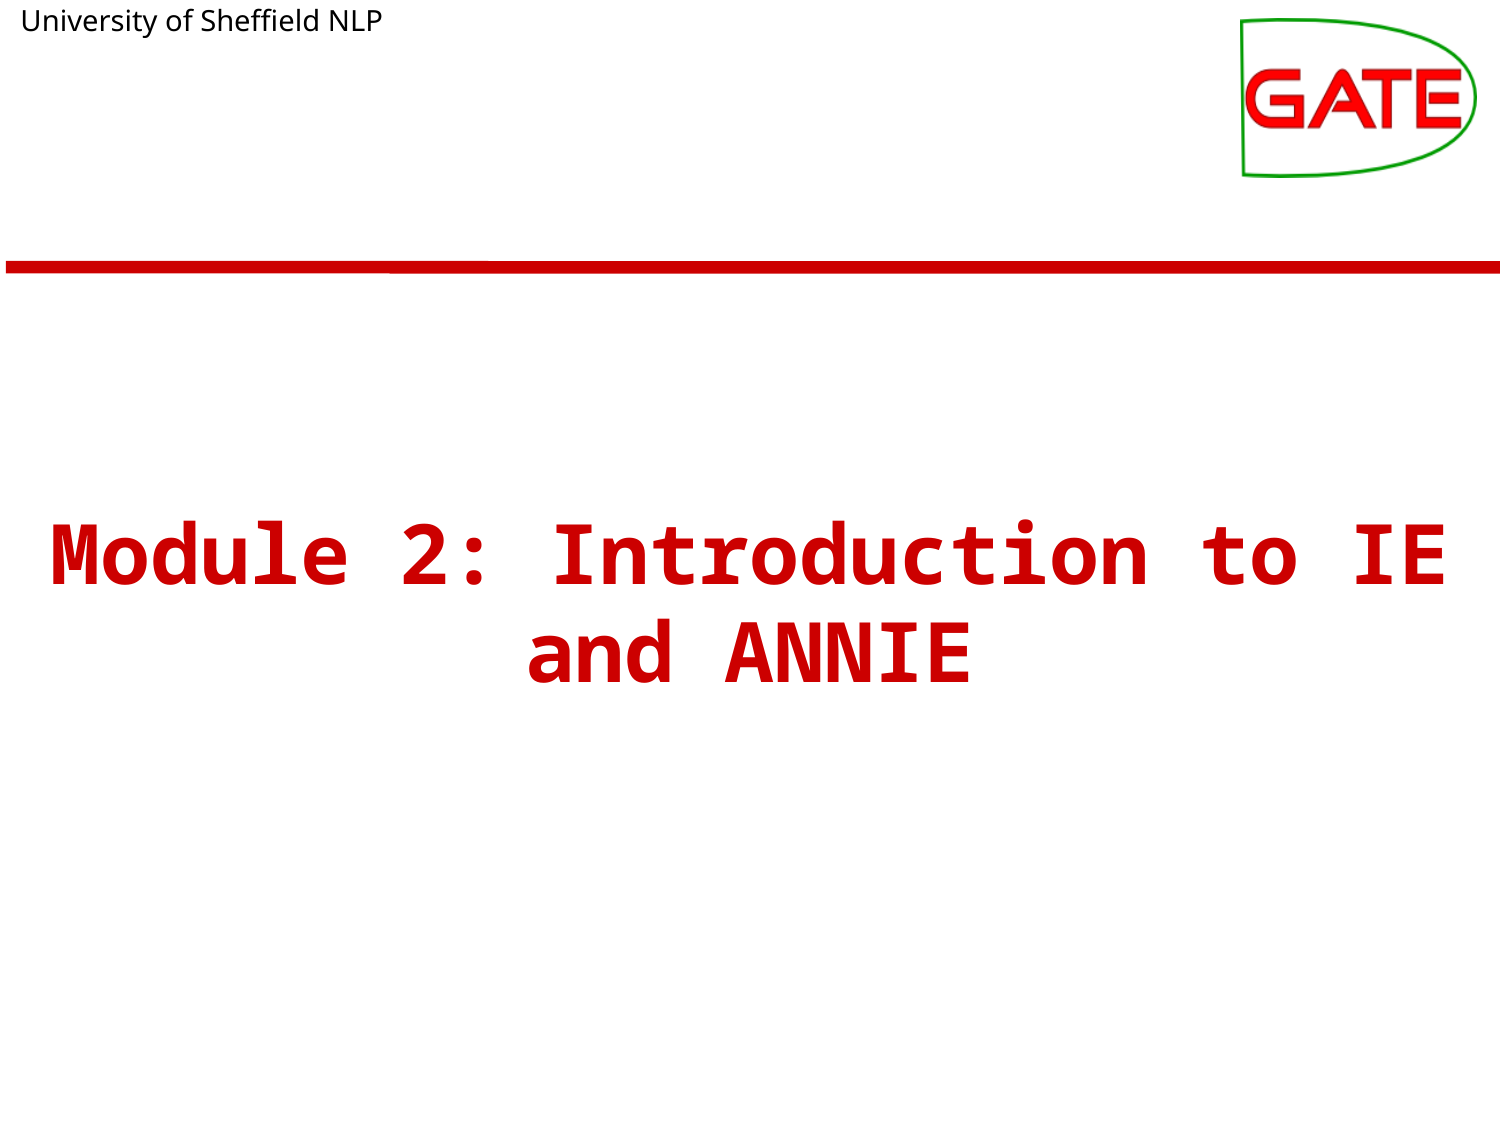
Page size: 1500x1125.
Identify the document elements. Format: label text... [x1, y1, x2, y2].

picture [1240, 18, 1477, 178]
title Module 2: Introduction to IE and ANNIE [0, 486, 1500, 720]
